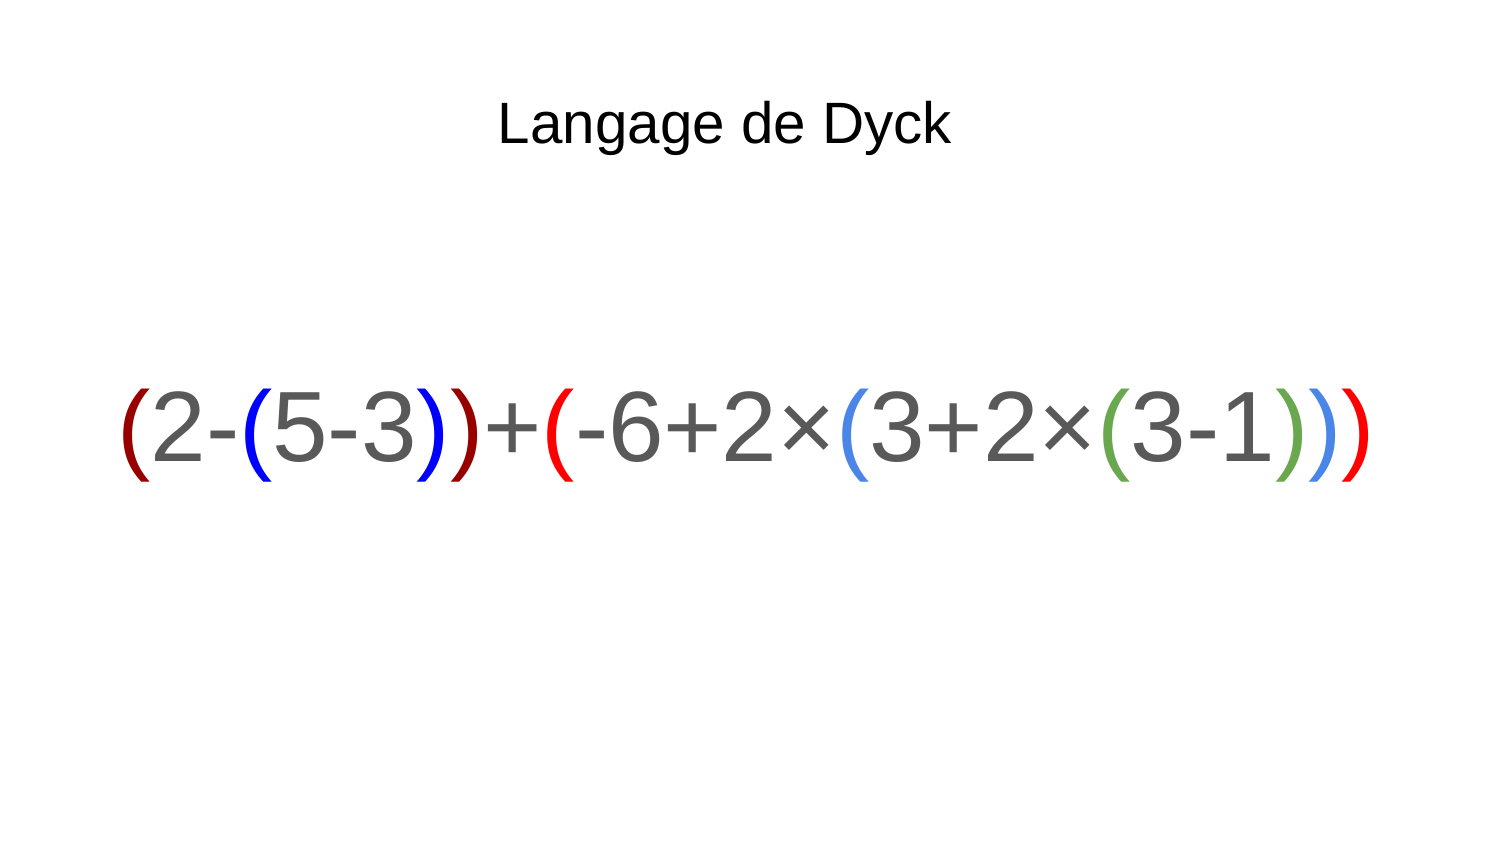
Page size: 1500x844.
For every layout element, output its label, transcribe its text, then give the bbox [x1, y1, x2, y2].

list (2-(5-3))+(-6+2×(3+2×(3-1))) [102, 346, 1427, 526]
title Langage de Dyck [482, 70, 1017, 165]
